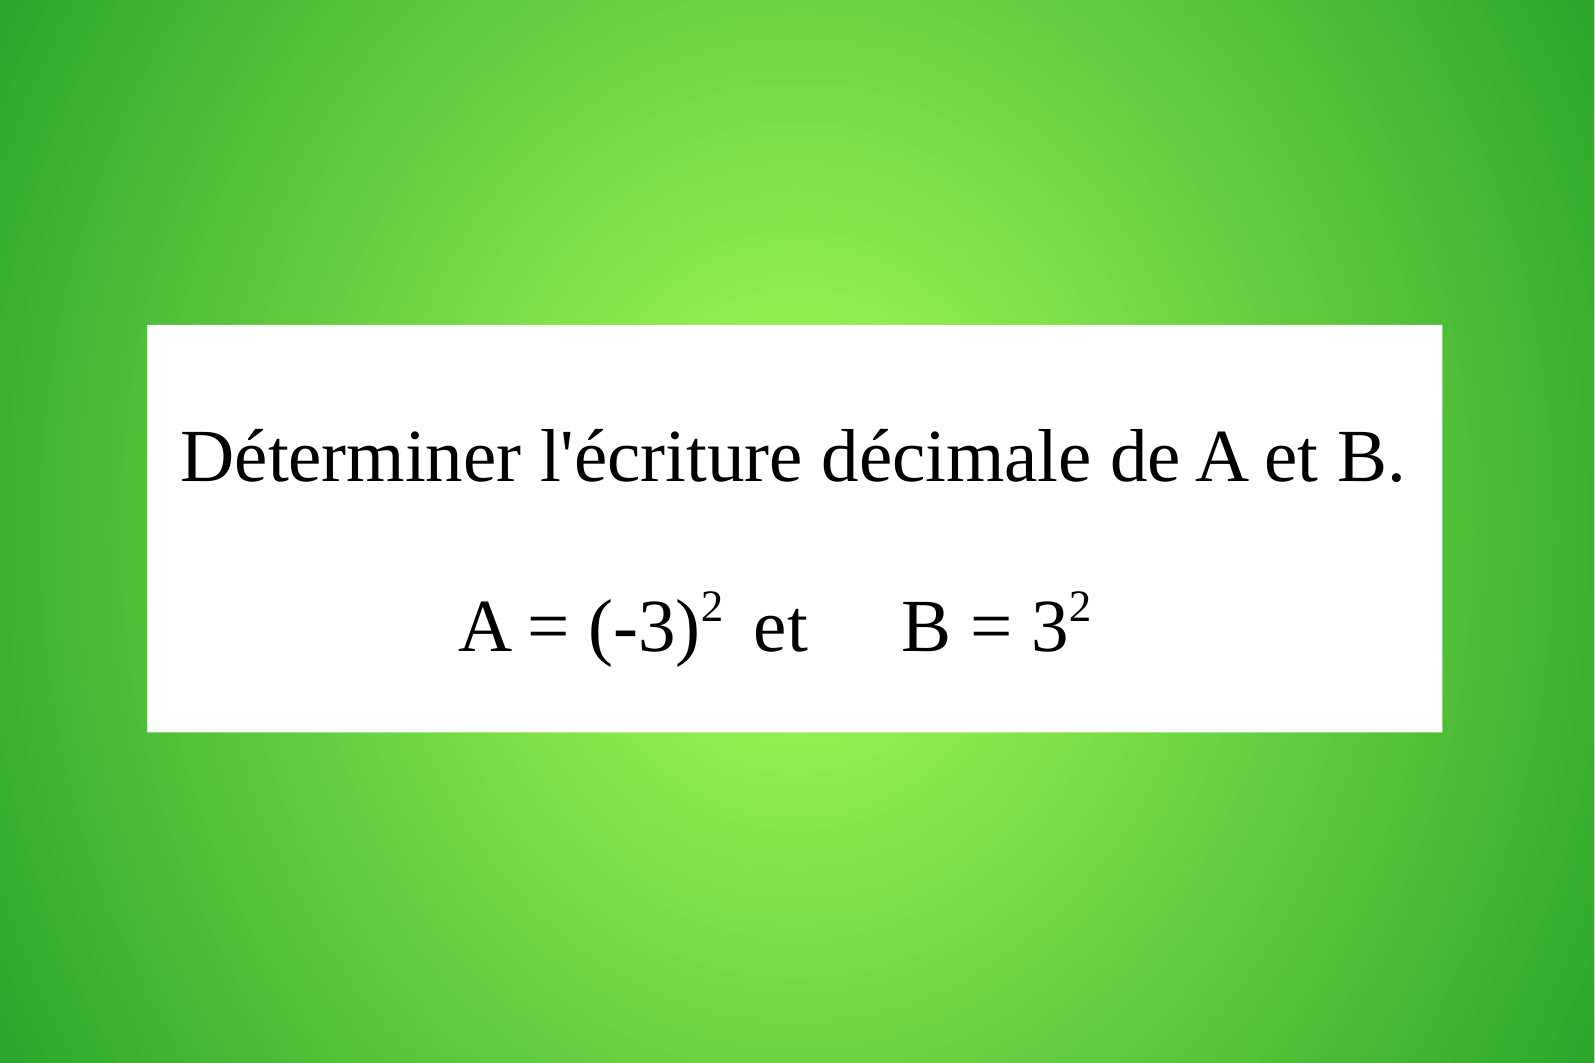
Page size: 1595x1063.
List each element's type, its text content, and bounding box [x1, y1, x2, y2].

text_box Déterminer l'écriture décimale de A et B. A = (-3)2 et B = 32 [147, 324, 1443, 733]
picture [0, 0, 1595, 1063]
